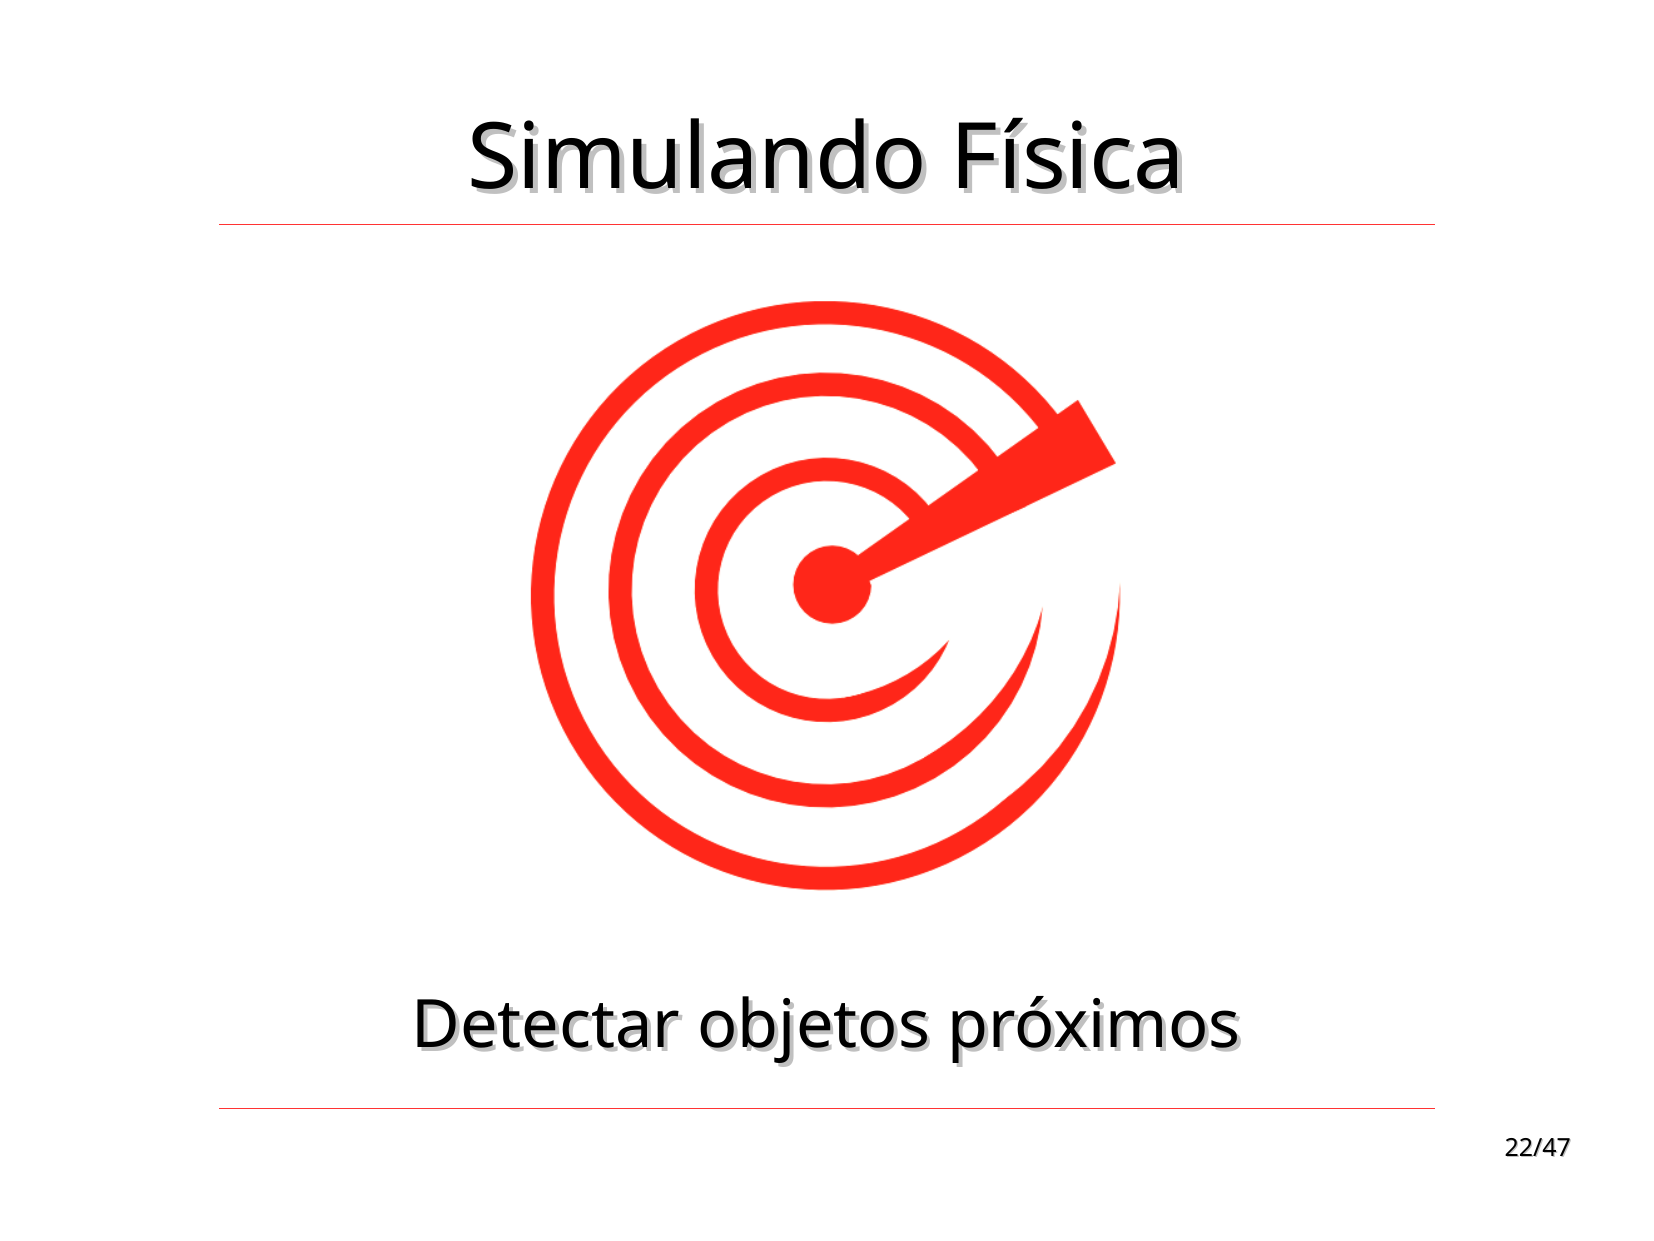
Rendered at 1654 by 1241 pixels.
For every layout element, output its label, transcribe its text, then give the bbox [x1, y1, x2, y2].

title Simulando Física [82, 49, 1571, 257]
picture [506, 275, 1147, 916]
text_box Detectar objetos próximos [357, 968, 1297, 1069]
